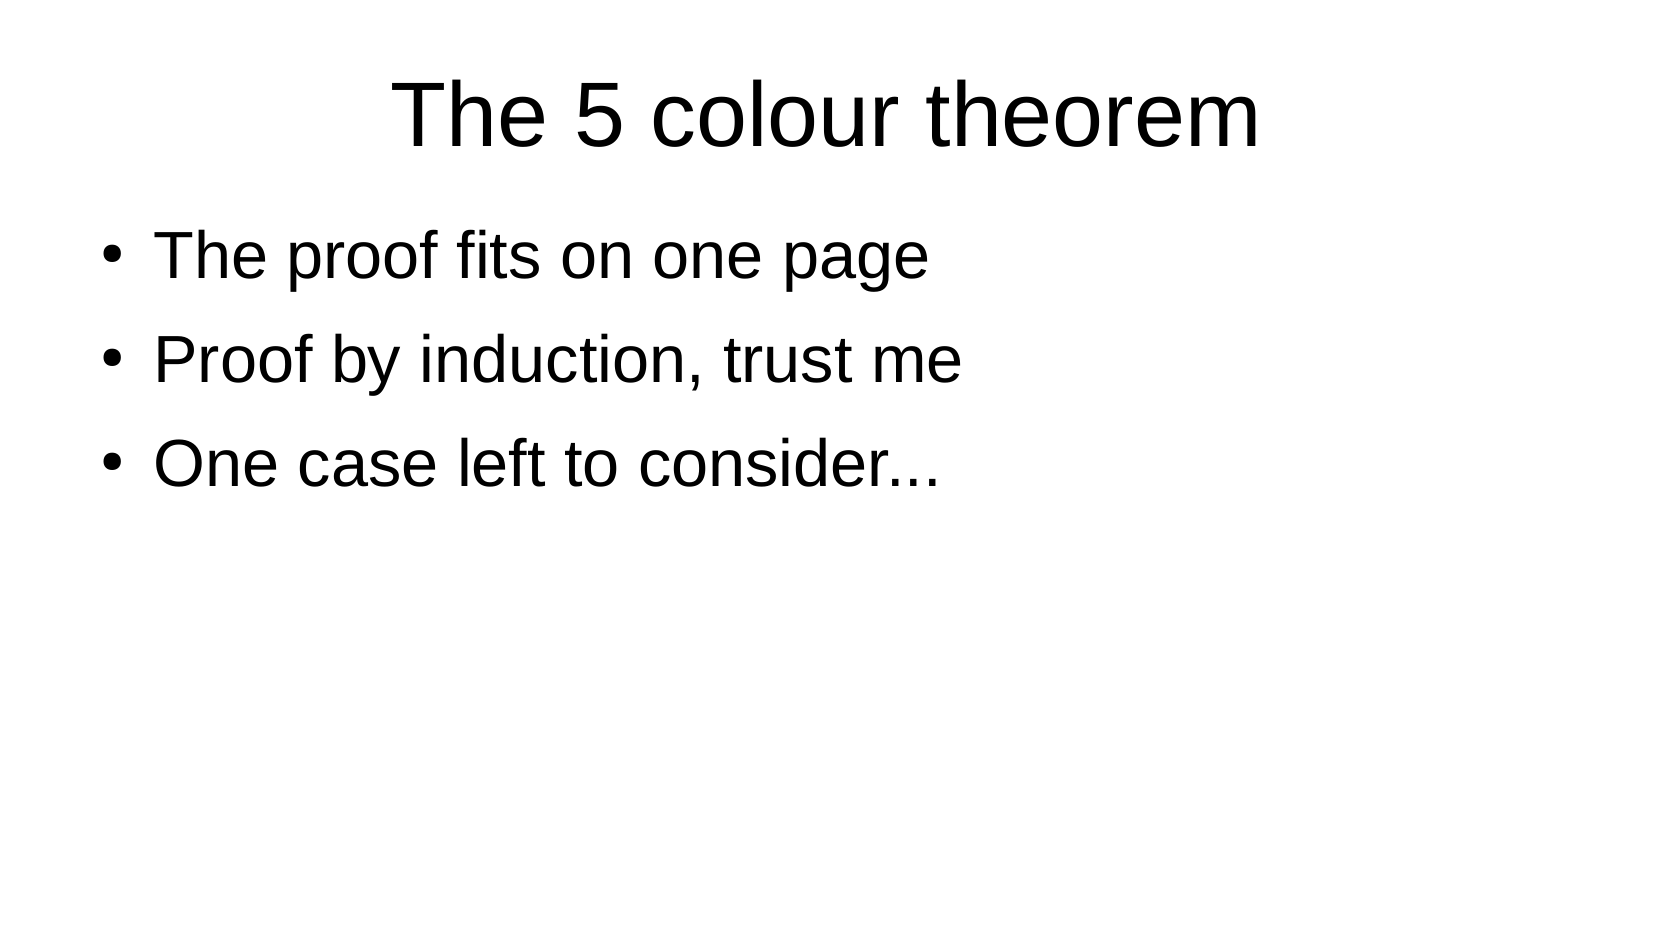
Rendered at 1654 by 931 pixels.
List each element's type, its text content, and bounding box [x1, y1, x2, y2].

title The 5 colour theorem [82, 37, 1571, 193]
list The proof fits on one page Proof by induction, trust me One case left to consider... [82, 217, 1571, 758]
